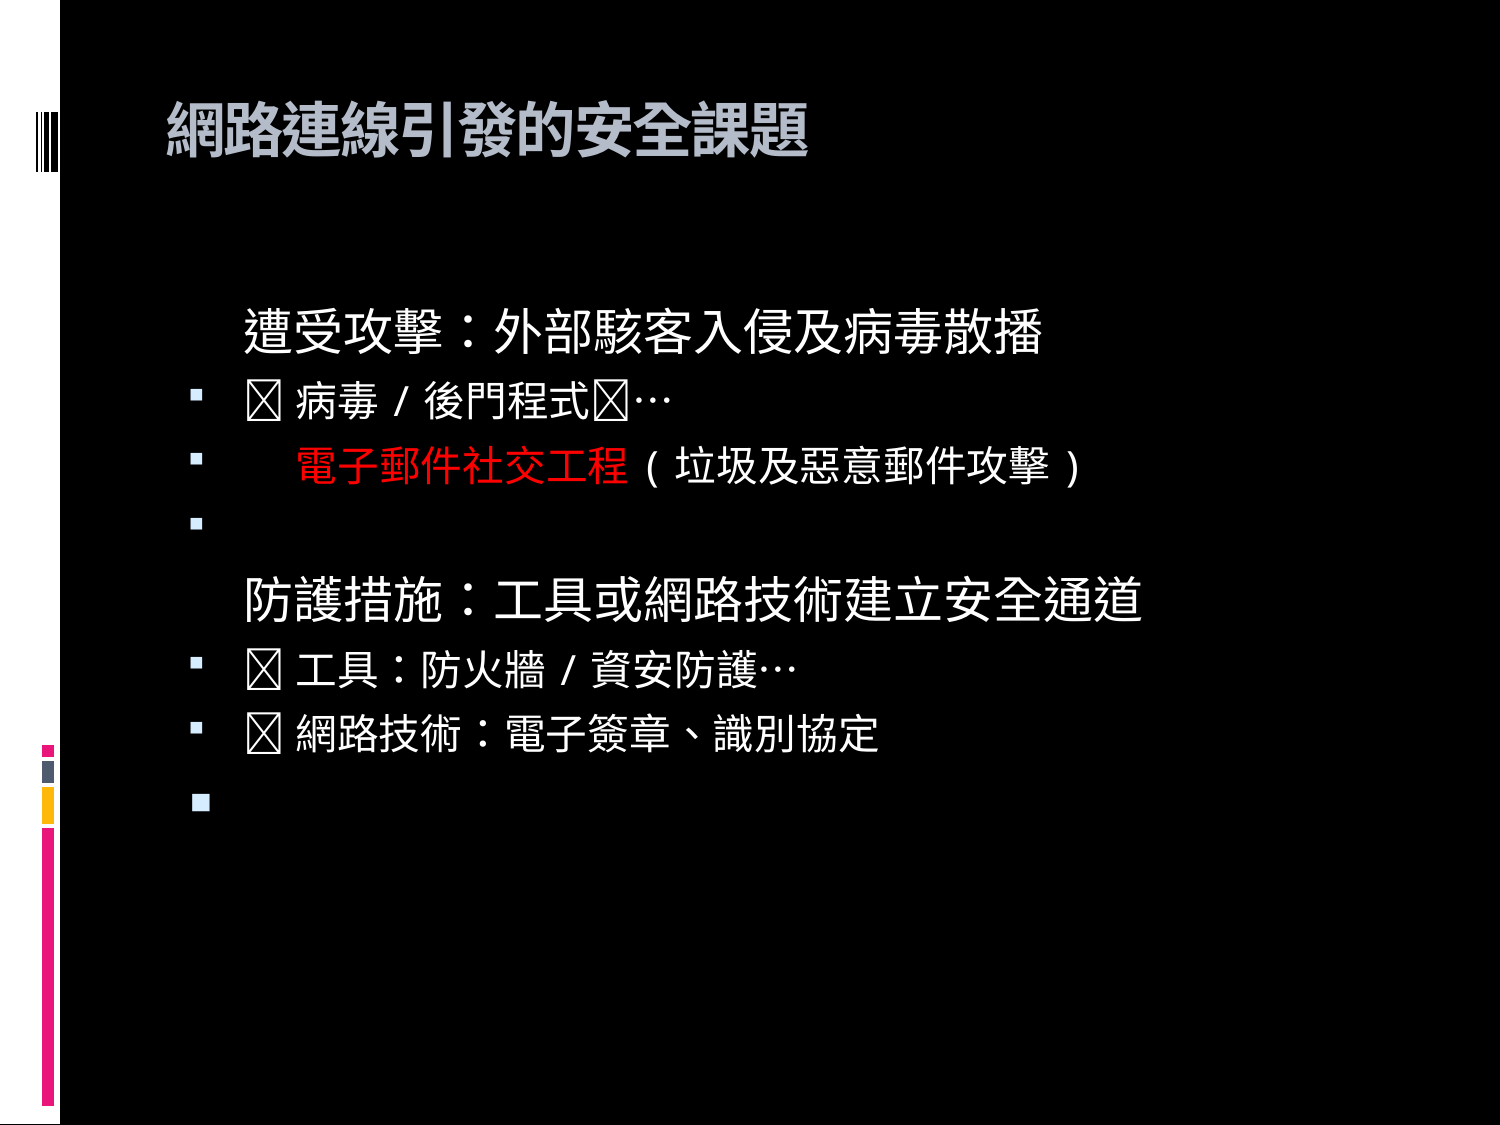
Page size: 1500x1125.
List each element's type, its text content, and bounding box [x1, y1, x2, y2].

list 遭受攻擊：外部駭客入侵及病毒散播 病毒/後門程式… 電子郵件社交工程(垃圾及惡意郵件攻擊) 防護措施：工具或網路技術建立安全通道 工具：防火牆/資安防護… 網路技術：電子簽章、識別協定 [150, 292, 1426, 1043]
title 網路連線引發的安全課題 [150, 84, 1426, 235]
